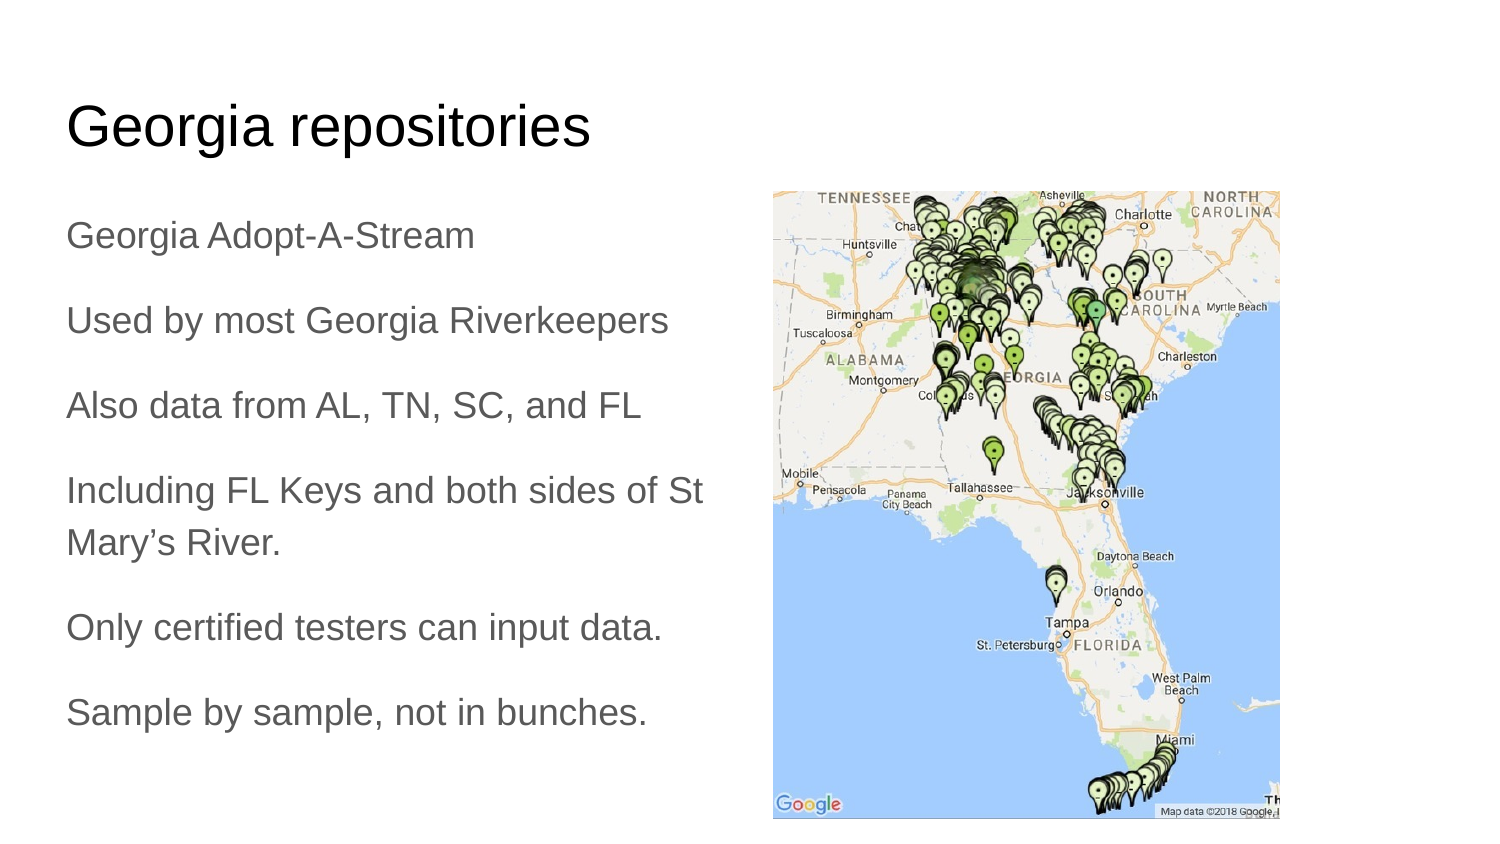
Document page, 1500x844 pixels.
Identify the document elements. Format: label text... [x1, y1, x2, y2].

picture [773, 191, 1280, 819]
list Georgia Adopt-A-Stream Used by most Georgia Riverkeepers Also data from AL, TN, SC, and FL Including FL Keys and both sides of St Mary’s River. Only certified testers can input data. Sample by sample, not in bunches. [51, 189, 749, 750]
title Georgia repositories [51, 72, 1449, 167]
